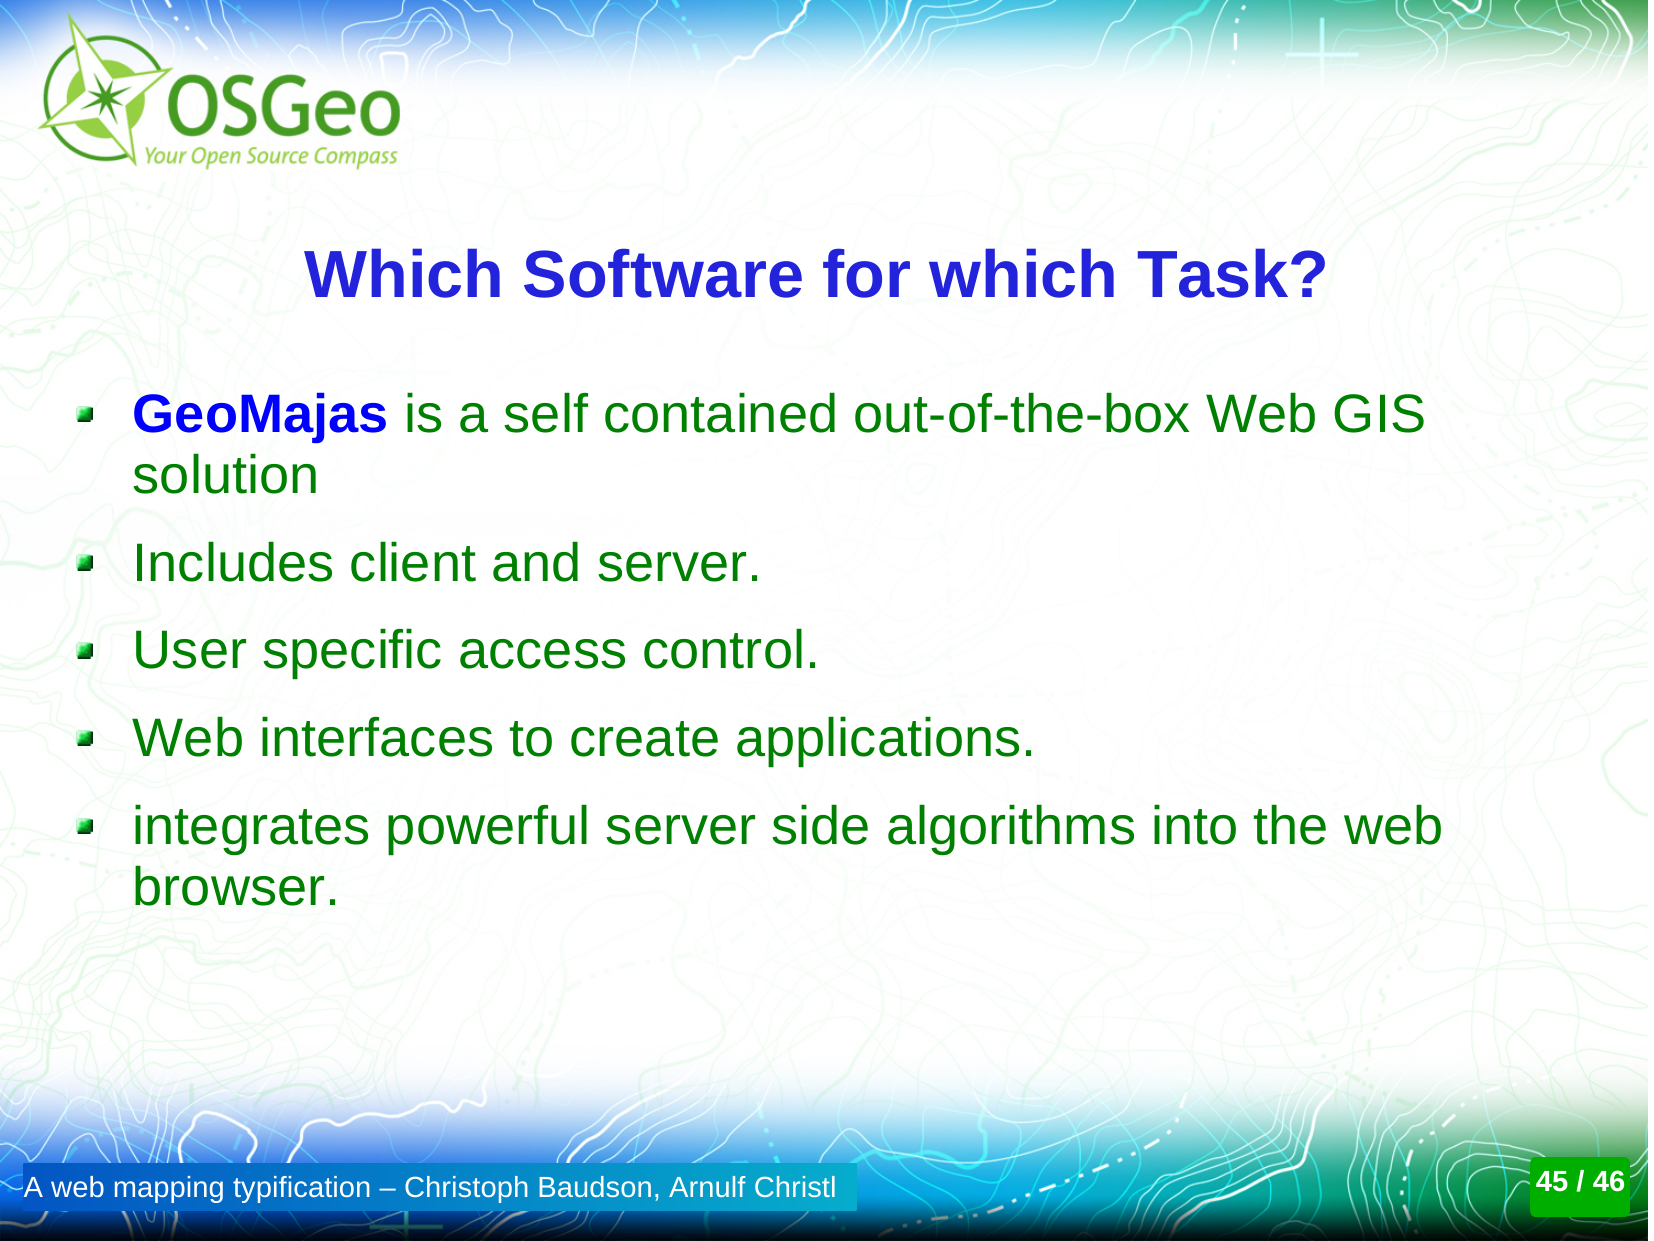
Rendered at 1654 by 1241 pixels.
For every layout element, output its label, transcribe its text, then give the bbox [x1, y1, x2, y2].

picture [0, 0, 1648, 1241]
list GeoMajas is a self contained out-of-the-box Web GIS solution Includes client and server. User specific access control. Web interfaces to create applications. integrates powerful server side algorithms into the web browser. [76, 383, 1565, 1203]
title Which Software for which Task? [82, 208, 1571, 342]
